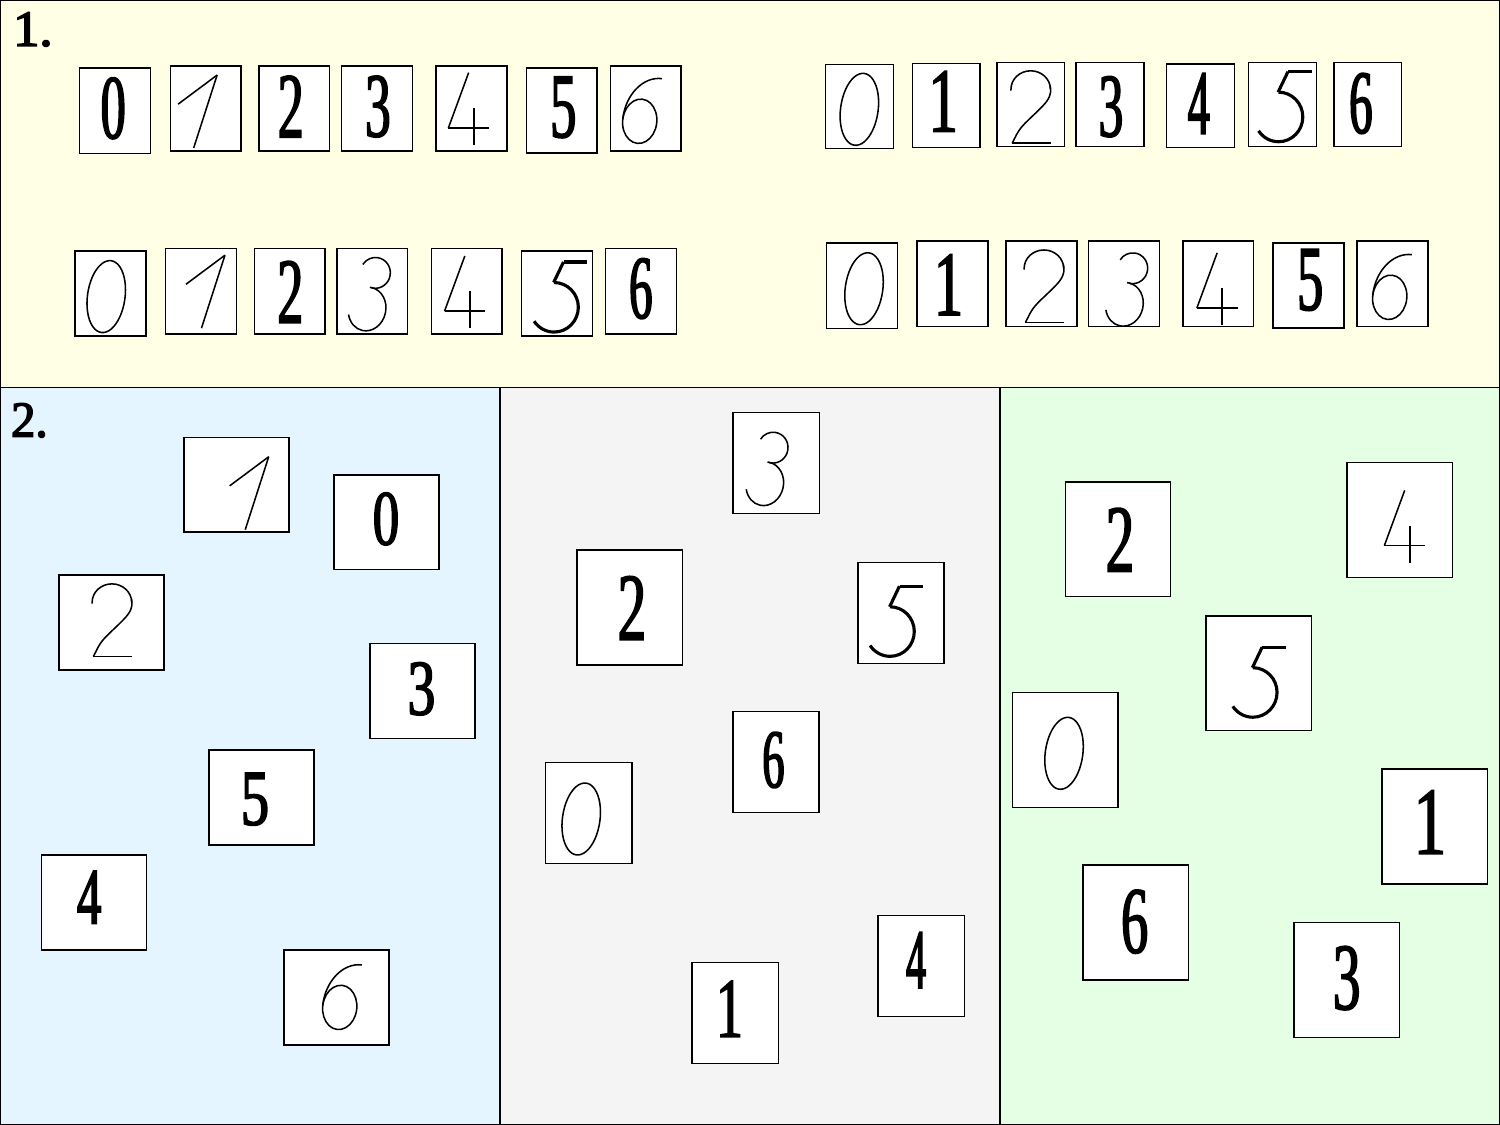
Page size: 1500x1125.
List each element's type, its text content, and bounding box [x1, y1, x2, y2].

text_box 5 [244, 772, 267, 826]
text_box 2. [13, 403, 33, 437]
text_box 2. [38, 431, 45, 438]
text_box 4 [78, 870, 101, 924]
text_box 6 [764, 732, 784, 788]
text_box 0 [102, 77, 124, 140]
text_box 5 [553, 76, 575, 139]
text_box 6 [631, 258, 652, 319]
text_box 1 [933, 71, 955, 132]
text_box 3 [1101, 76, 1122, 138]
text_box 4 [906, 932, 926, 989]
text_box 3 [1335, 946, 1359, 1011]
text_box 6 [1123, 889, 1147, 954]
text_box 2 [279, 261, 301, 323]
text_box 2 [620, 576, 644, 640]
text_box 3 [367, 75, 389, 138]
text_box 3 [410, 662, 434, 716]
text_box 1. [42, 40, 50, 47]
text_box 1 [1419, 790, 1443, 854]
text_box 1 [939, 254, 960, 315]
text_box [0, 0, 1500, 1125]
text_box 0 [374, 492, 398, 546]
text_box 6 [1351, 73, 1372, 134]
text_box 1. [17, 12, 37, 46]
text_box 2 [280, 75, 301, 138]
text_box 1 [720, 980, 740, 1037]
text_box 4 [1188, 73, 1210, 134]
text_box 5 [1300, 249, 1322, 311]
text_box 2 [1108, 508, 1132, 572]
